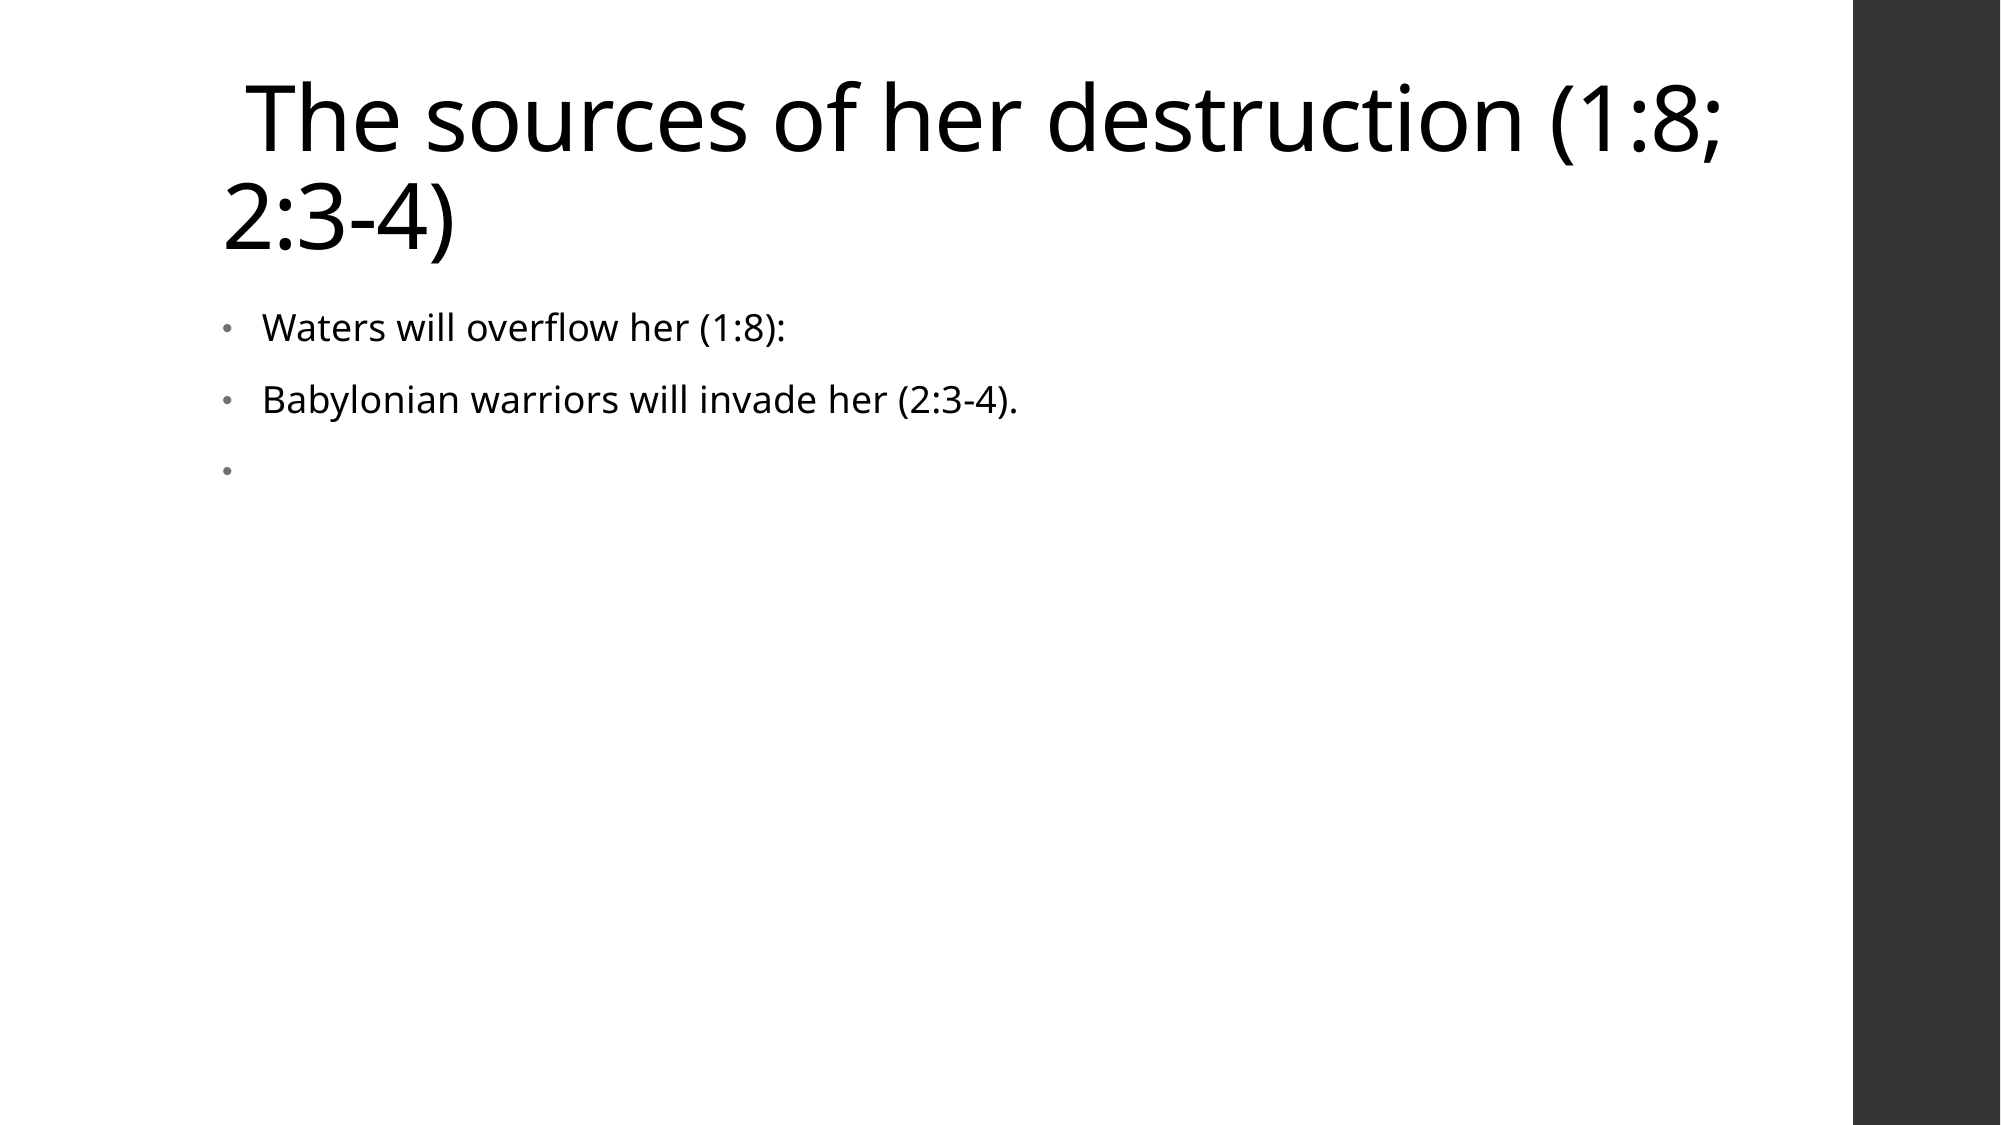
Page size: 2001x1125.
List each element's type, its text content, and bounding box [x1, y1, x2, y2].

title The sources of her destruction (1:8; 2:3-4) [206, 60, 1797, 278]
list Waters will overflow her (1:8): Babylonian warriors will invade her (2:3-4). [206, 299, 1617, 1014]
